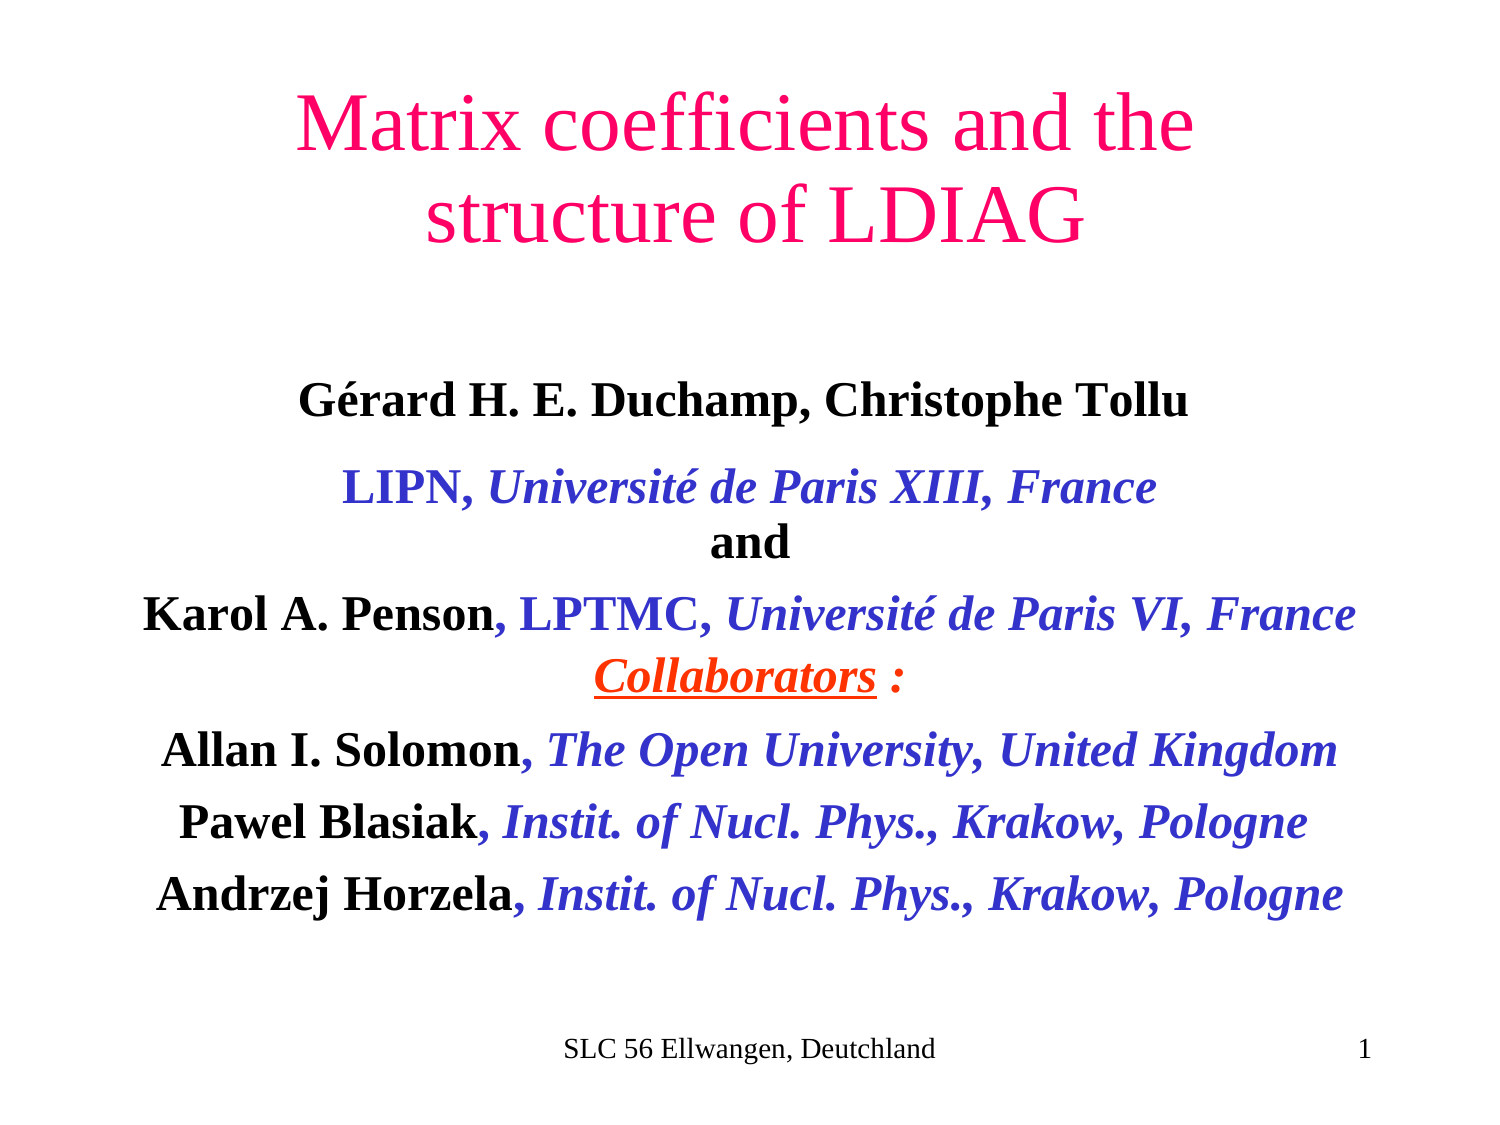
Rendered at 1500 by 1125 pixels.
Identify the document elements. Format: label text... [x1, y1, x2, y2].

title Matrix coefficients and the structure of LDIAG [37, 49, 1476, 288]
text_box Gérard H. E. Duchamp, Christophe Tollu LIPN, Université de Paris XIII, France and Karol A. Penson, LPTMC, Université de Paris VI, France Collaborators : Allan I. Solomon, The Open University, United Kingdom Pawel Blasiak, Instit. of Nucl. Phys., Krakow, Pologne Andrzej Horzela, Instit. of Nucl. Phys., Krakow, Pologne [12, 364, 1488, 1001]
